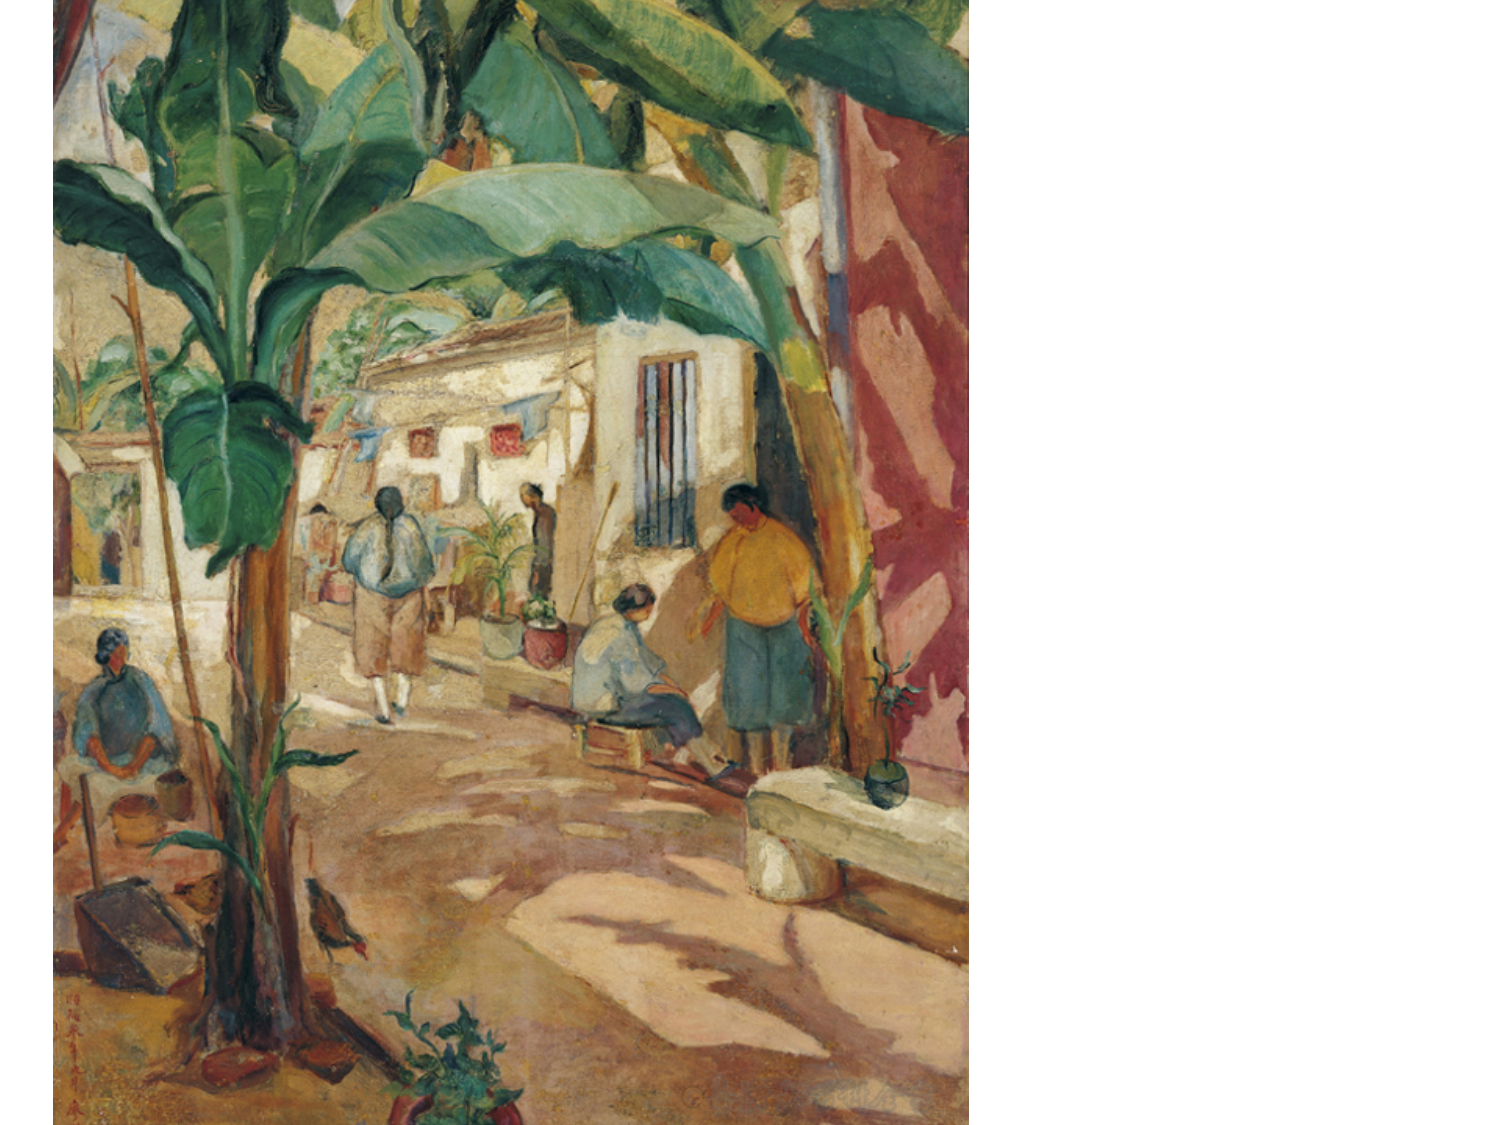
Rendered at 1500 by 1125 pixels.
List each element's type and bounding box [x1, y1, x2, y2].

picture [53, 0, 969, 1125]
